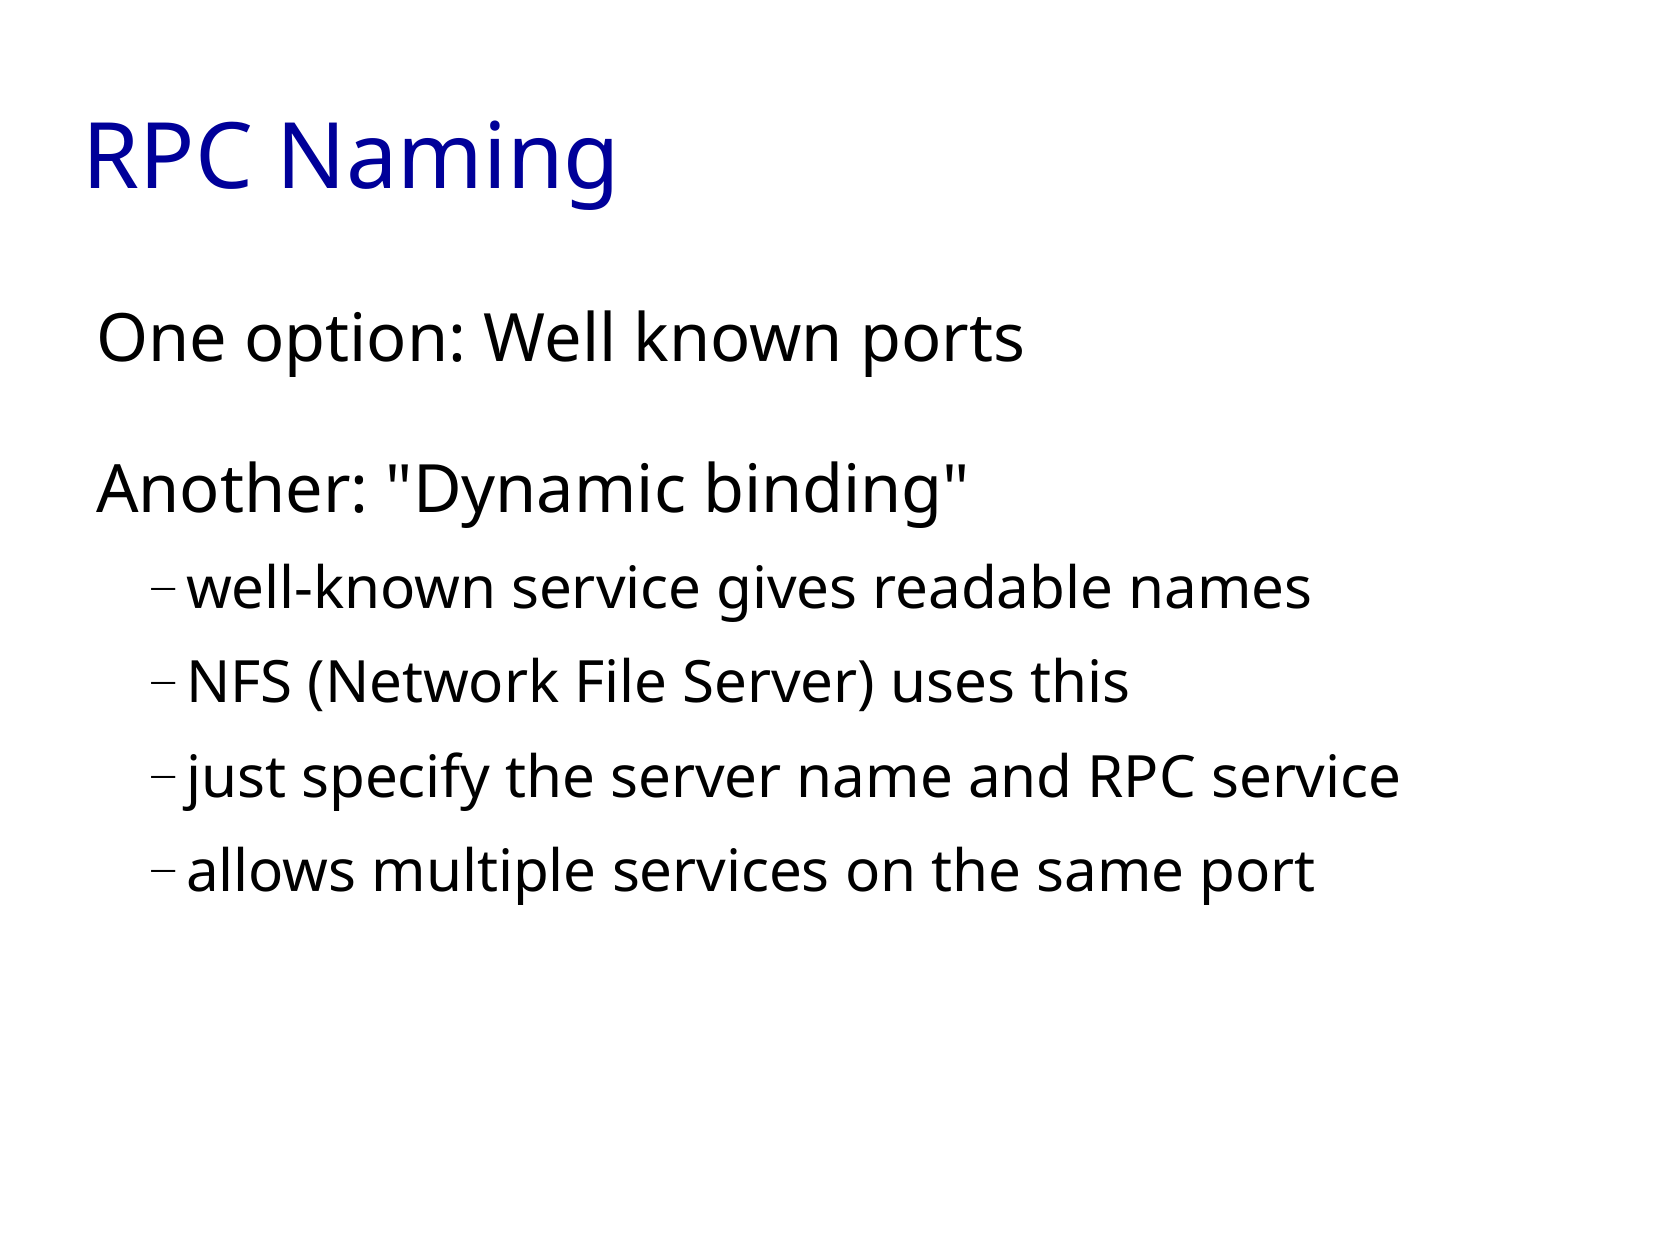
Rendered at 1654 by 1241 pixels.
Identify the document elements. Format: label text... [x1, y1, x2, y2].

title RPC Naming [82, 49, 1571, 257]
list One option: Well known ports Another: "Dynamic binding" well-known service gives readable names NFS (Network File Server) uses this just specify the server name and RPC service allows multiple services on the same port [60, 290, 1571, 1096]
